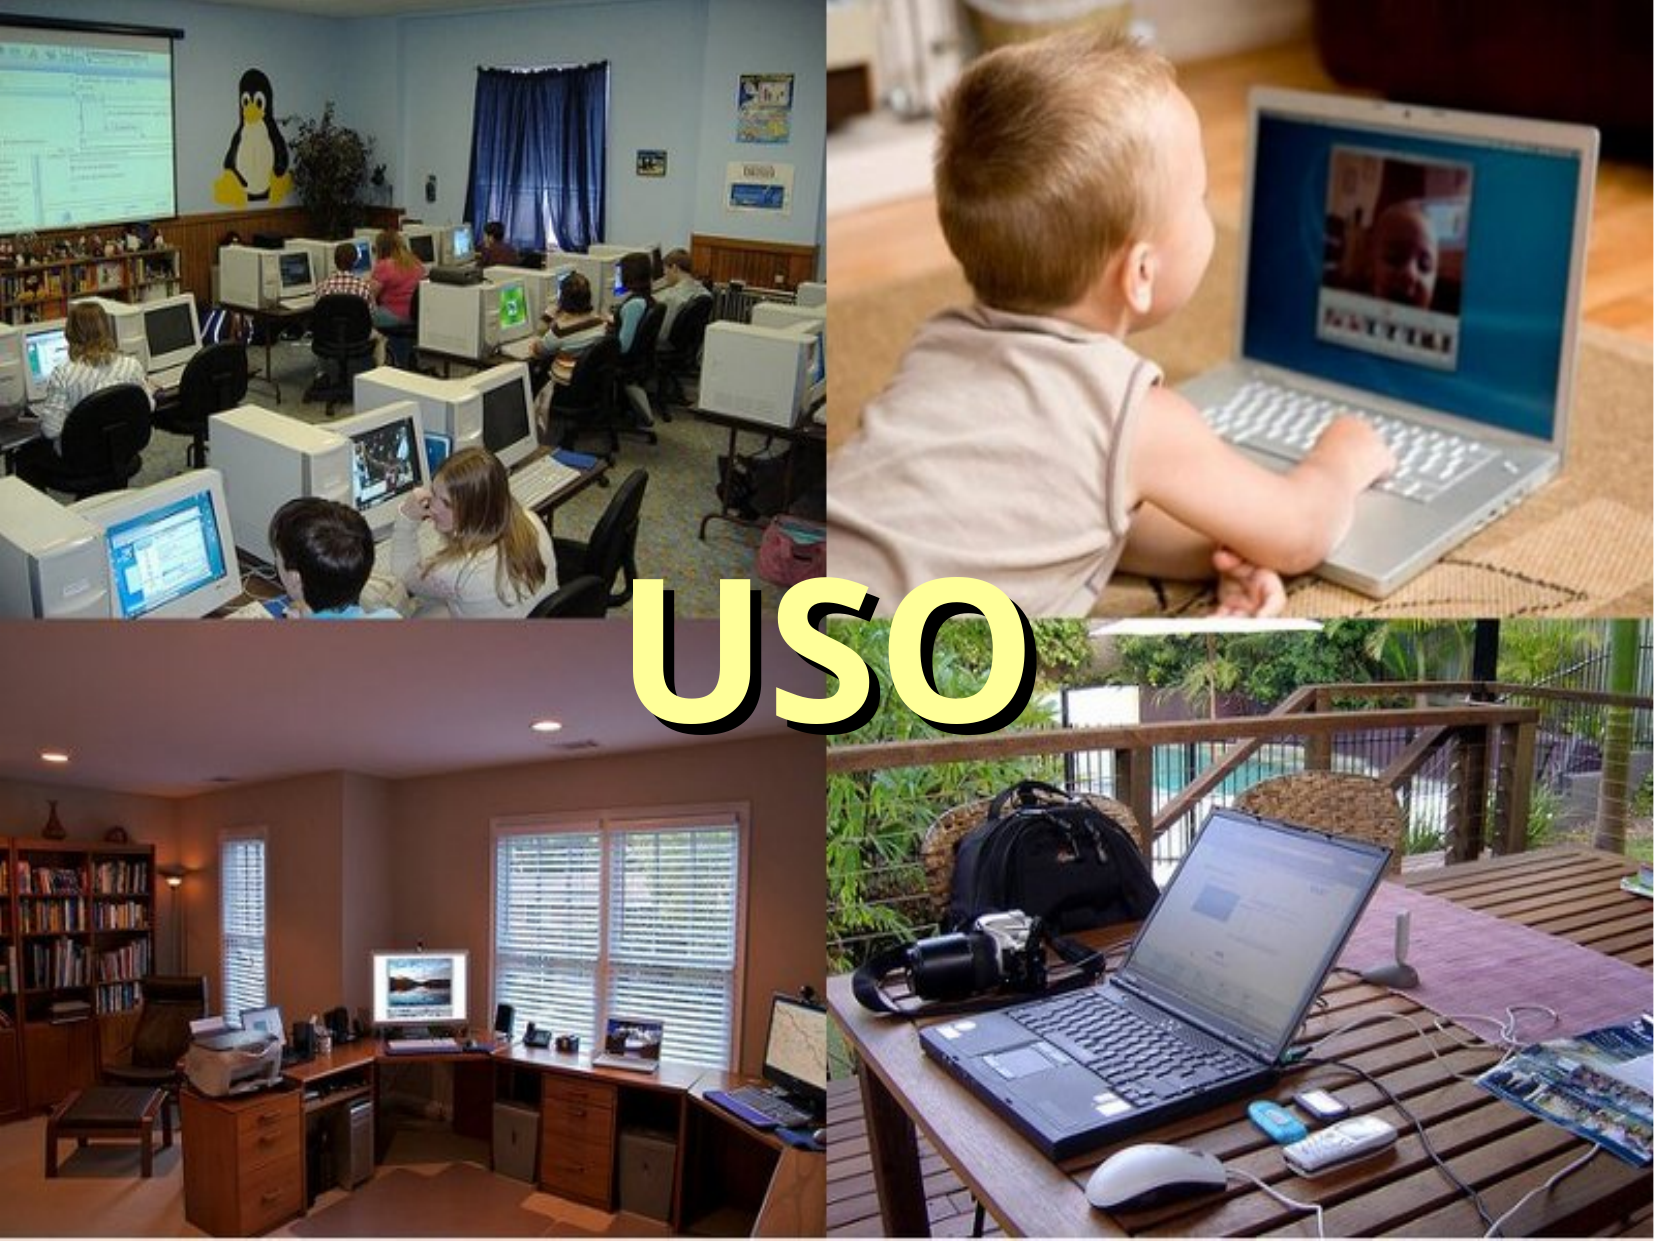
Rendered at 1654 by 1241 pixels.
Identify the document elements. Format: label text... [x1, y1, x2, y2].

picture [0, 0, 1654, 500]
text_box USO [0, 500, 1654, 740]
picture [0, 740, 1654, 1241]
